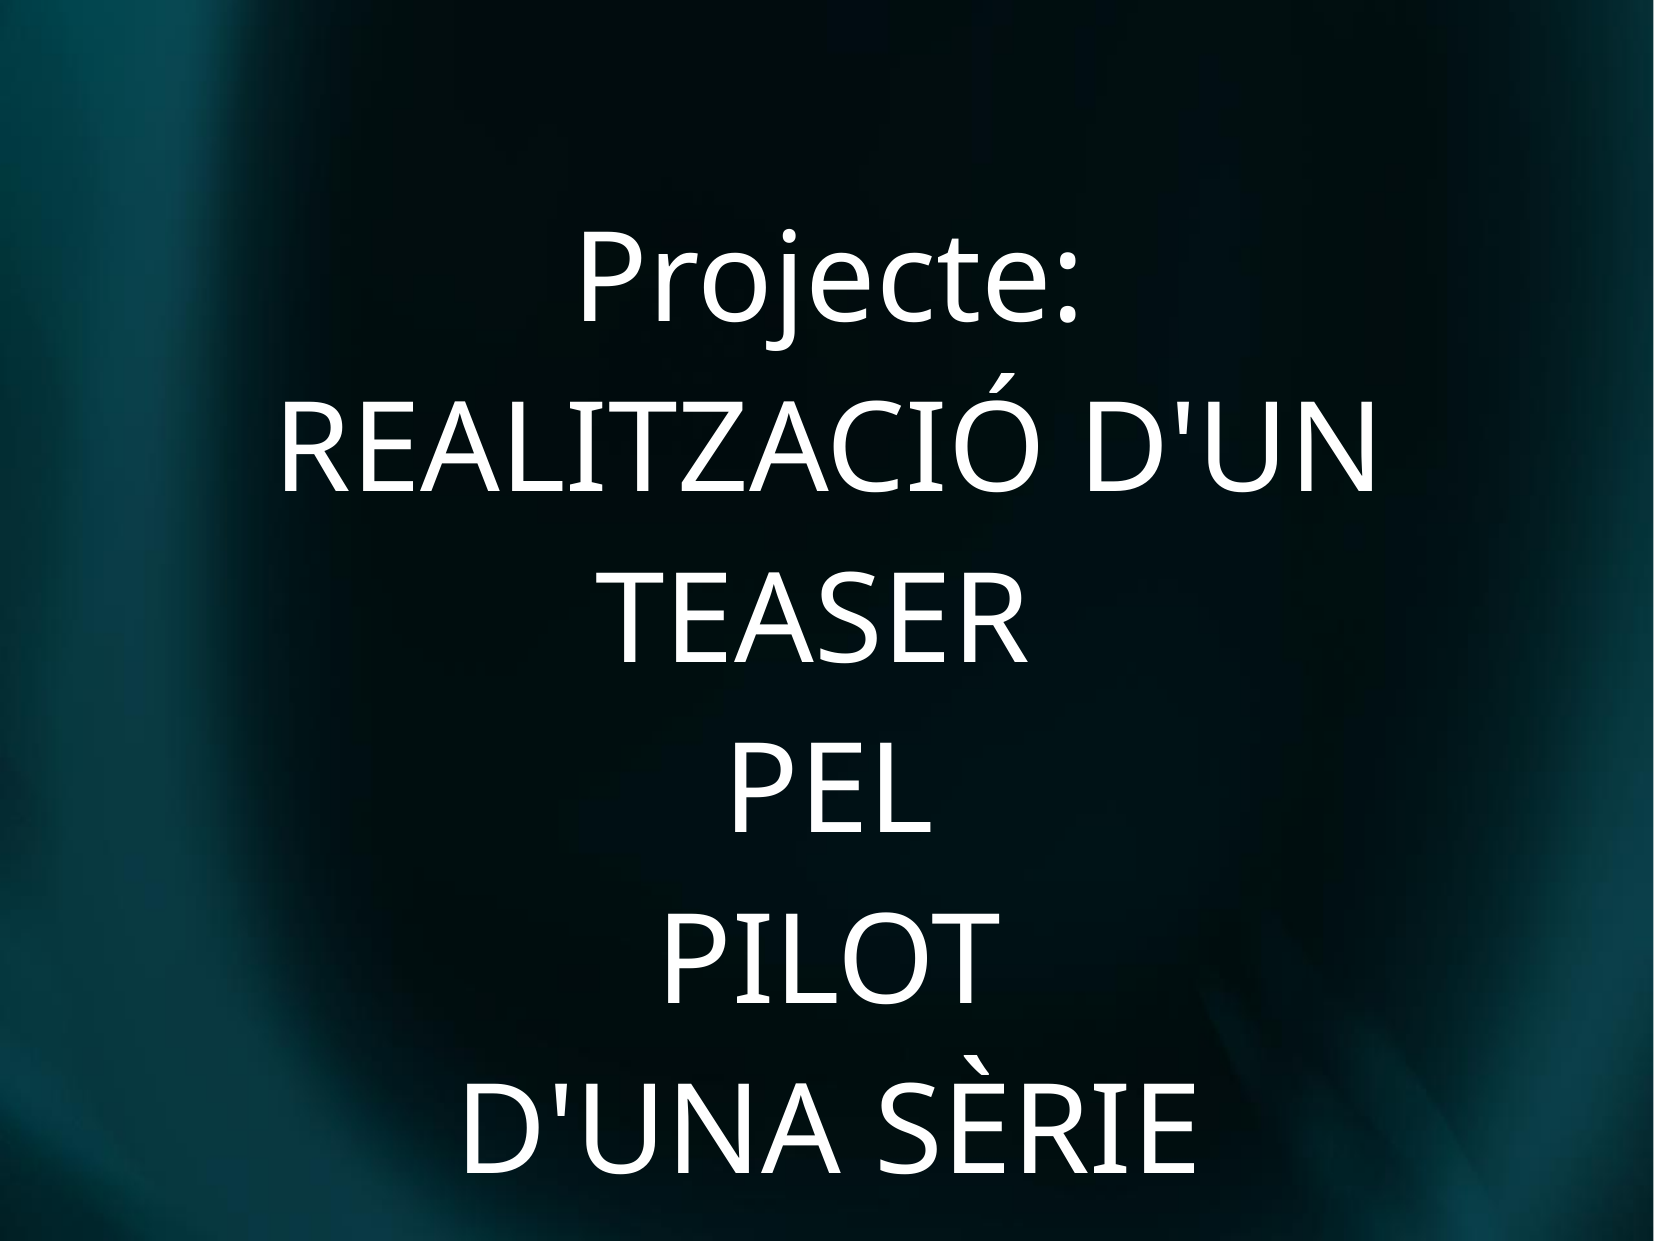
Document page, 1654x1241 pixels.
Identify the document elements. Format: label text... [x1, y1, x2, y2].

text_box Projecte: REALITZACIÓ D'UN TEASER PEL PILOT D'UNA SÈRIE HIGH CONCEPT [215, 180, 1443, 1241]
picture [0, 0, 1654, 1241]
